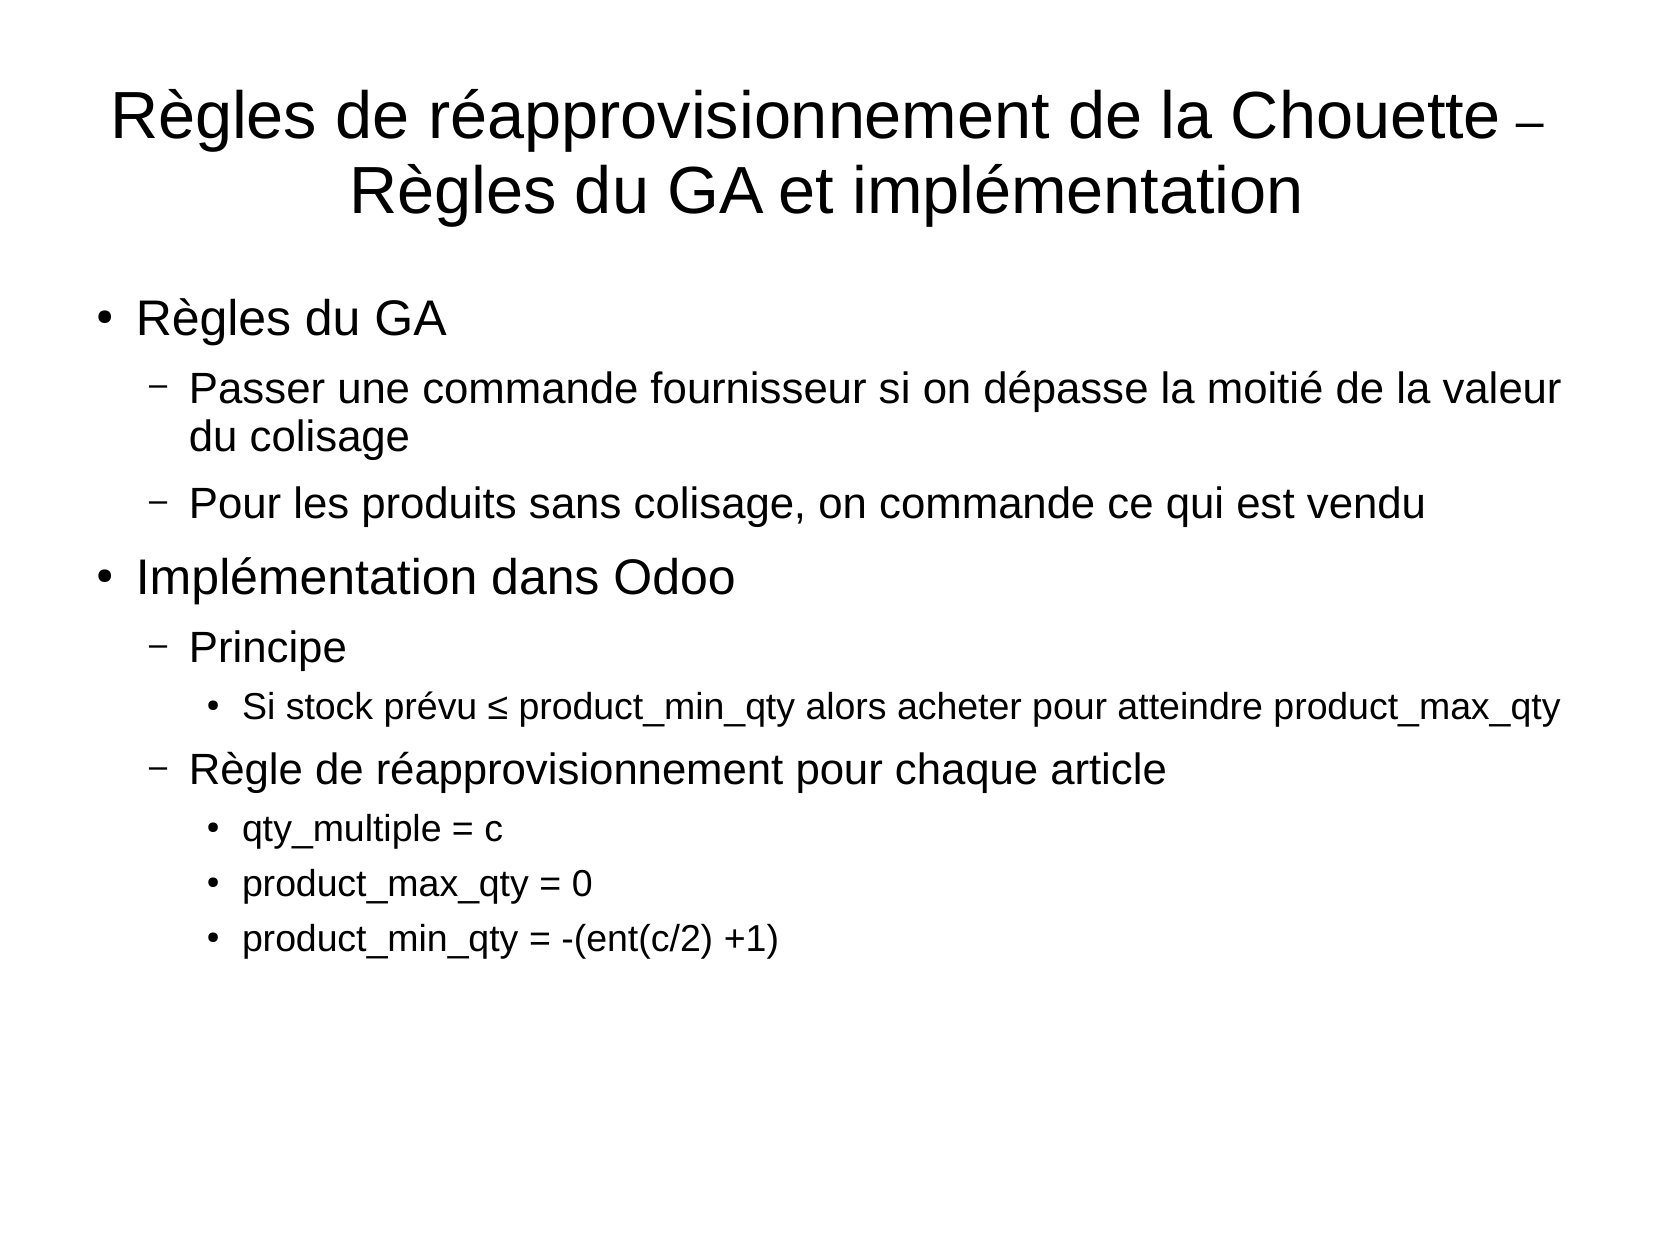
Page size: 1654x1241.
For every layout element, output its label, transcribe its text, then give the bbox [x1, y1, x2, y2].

title Règles de réapprovisionnement de la Chouette – Règles du GA et implémentation [82, 49, 1571, 257]
list Règles du GA Passer une commande fournisseur si on dépasse la moitié de la valeur du colisage Pour les produits sans colisage, on commande ce qui est vendu Implémentation dans Odoo Principe Si stock prévu ≤ product_min_qty alors acheter pour atteindre product_max_qty Règle de réapprovisionnement pour chaque article qty_multiple = c product_max_qty = 0 product_min_qty = -(ent(c/2) +1) [82, 290, 1571, 1010]
